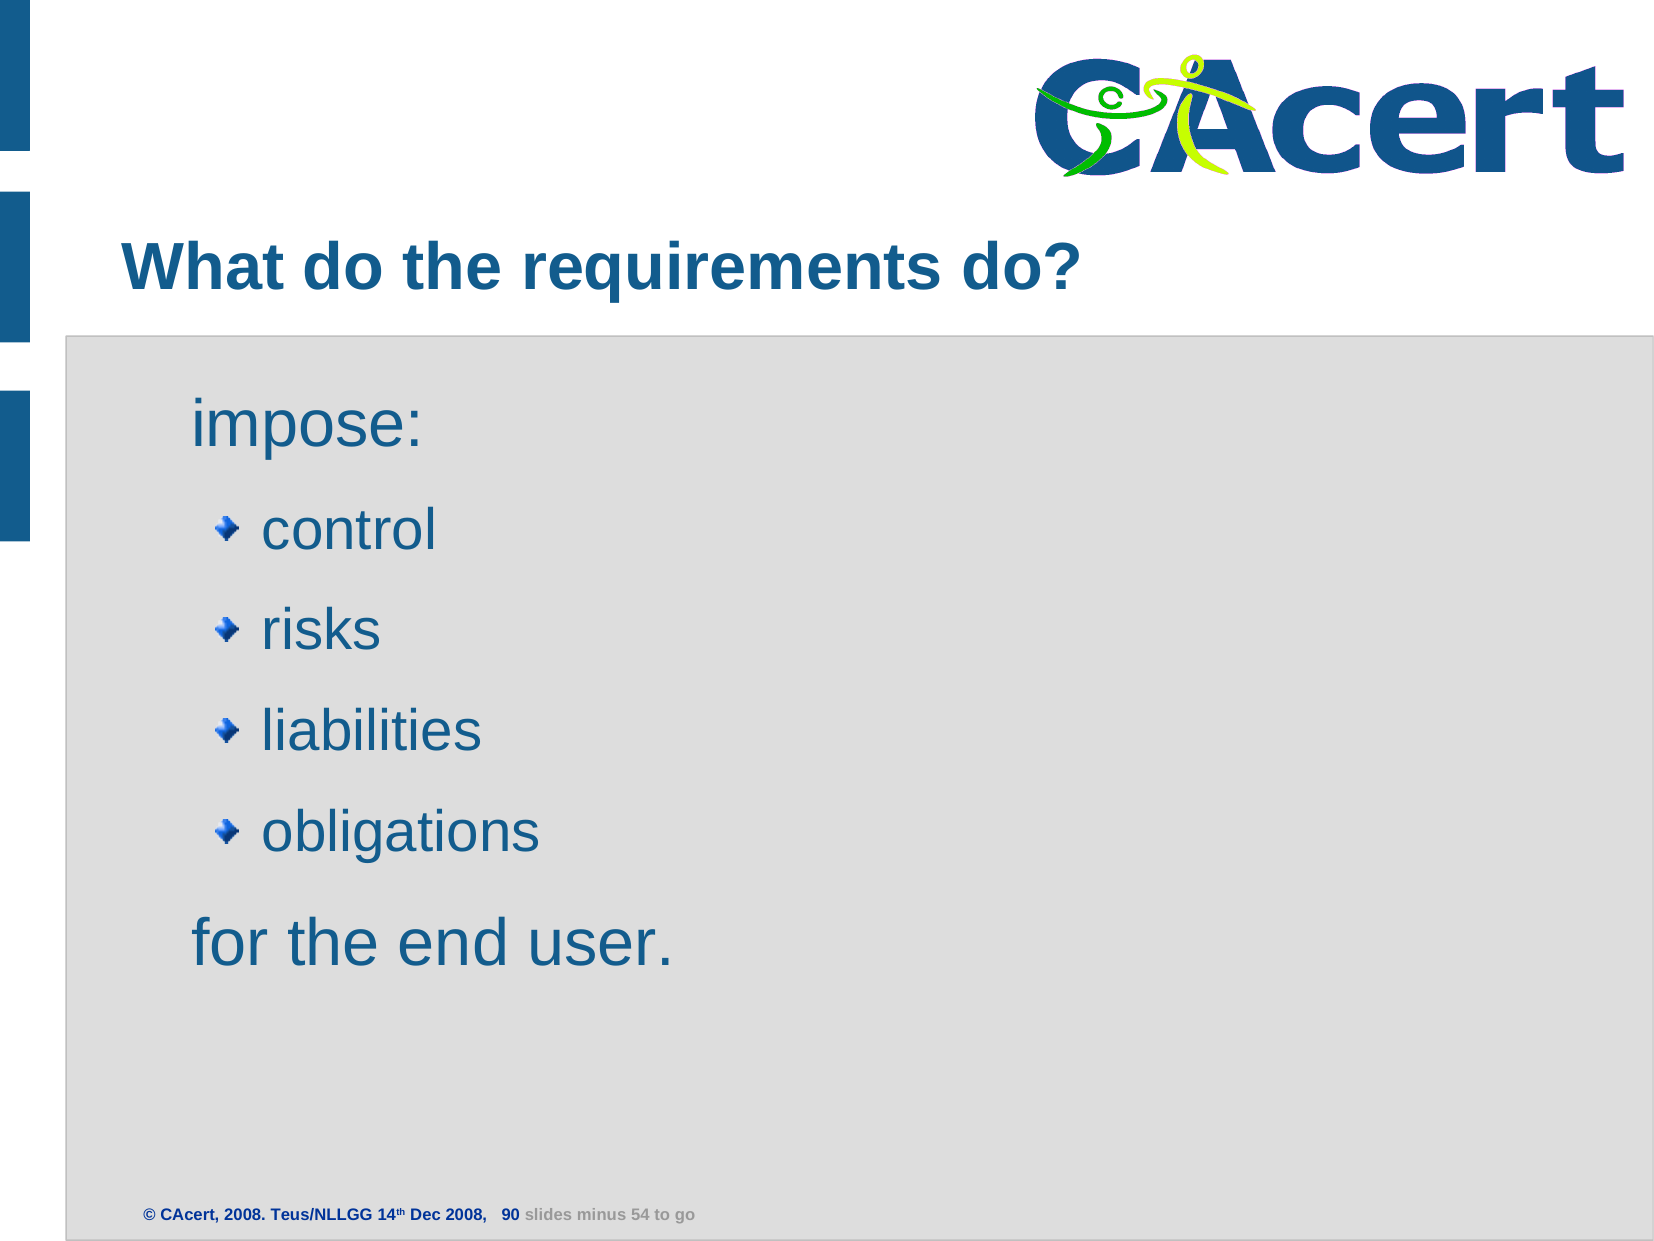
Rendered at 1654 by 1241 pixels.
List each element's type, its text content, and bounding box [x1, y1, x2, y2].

picture [1033, 53, 1625, 178]
list impose: control risks liabilities obligations for the end user. [121, 344, 1594, 1238]
title What do the requirements do? [121, 170, 1533, 323]
